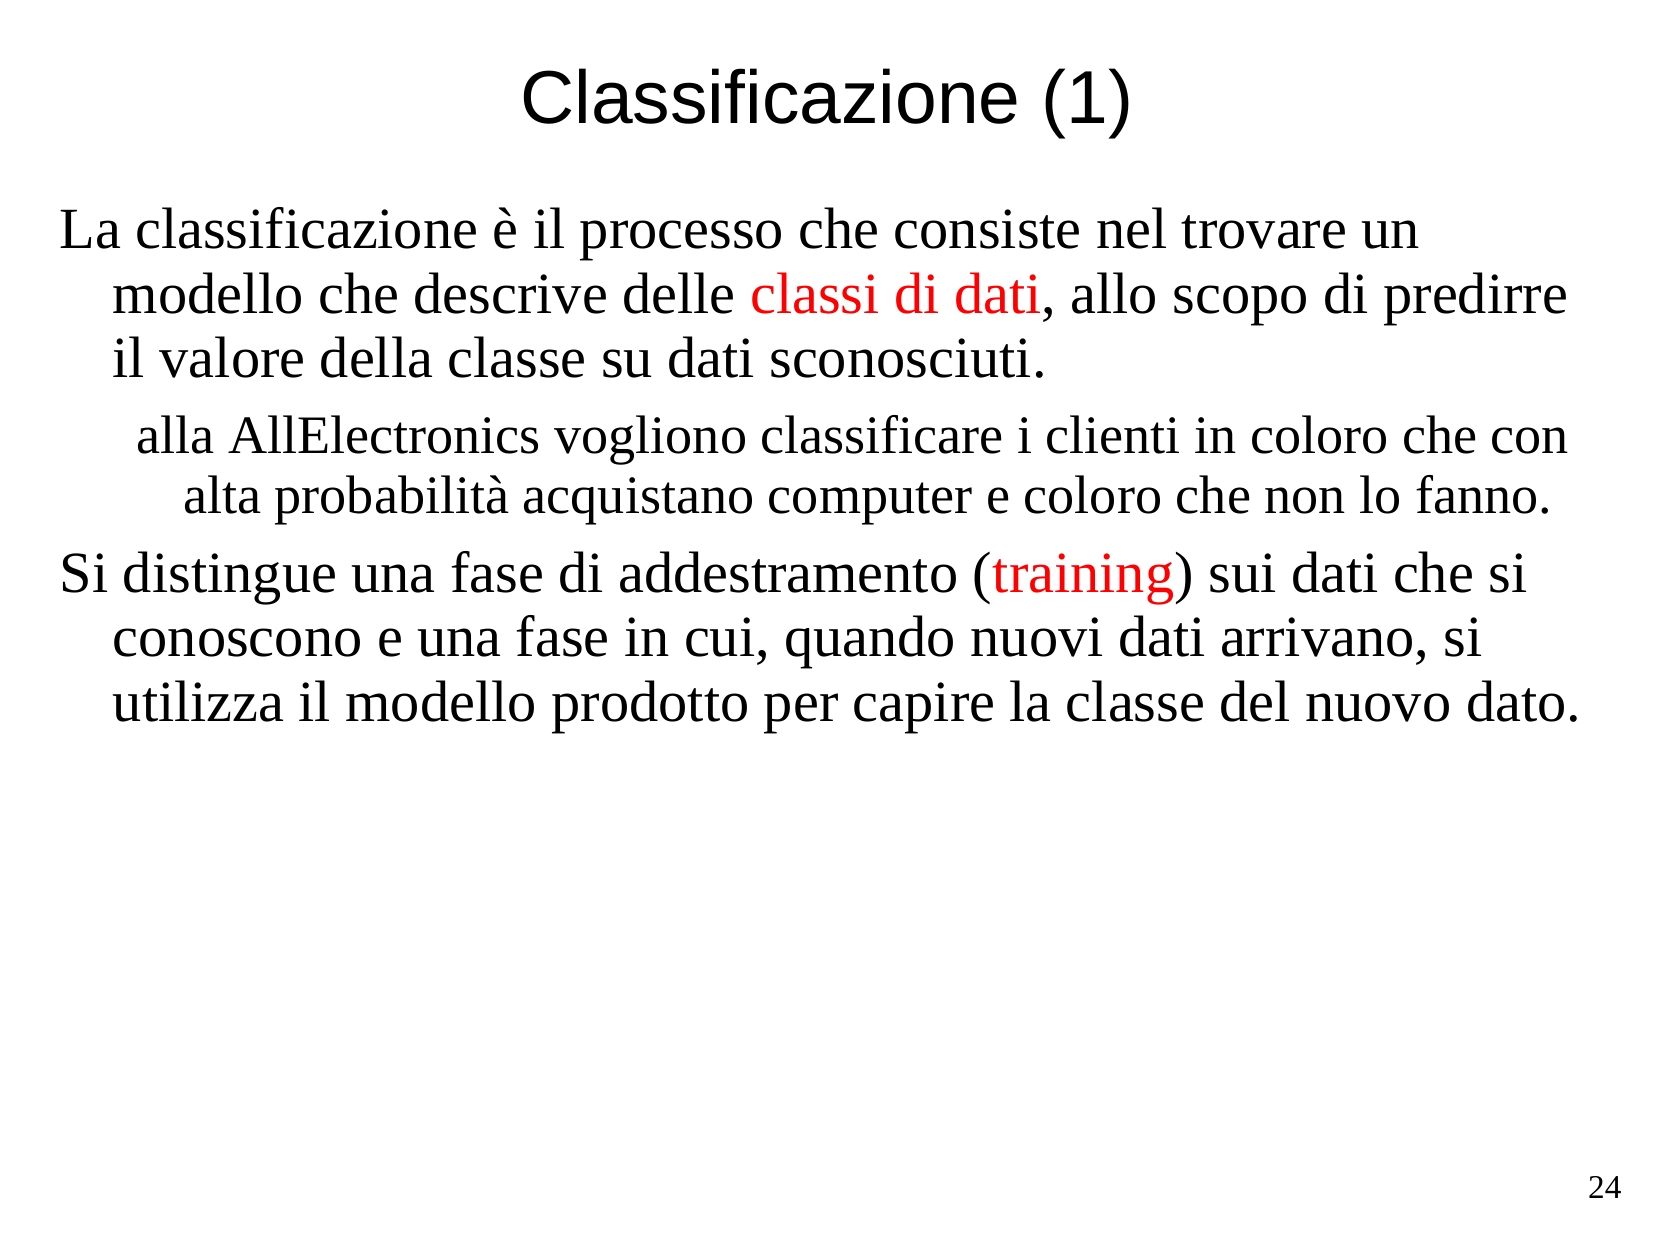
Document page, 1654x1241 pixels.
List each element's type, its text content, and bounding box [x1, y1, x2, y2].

list La classificazione è il processo che consiste nel trovare un modello che descrive delle classi di dati, allo scopo di predirre il valore della classe su dati sconosciuti. alla AllElectronics vogliono classificare i clienti in coloro che con alta probabilità acquistano computer e coloro che non lo fanno. Si distingue una fase di addestramento (training) sui dati che si conoscono e una fase in cui, quando nuovi dati arrivano, si utilizza il modello prodotto per capire la classe del nuovo dato. [42, 196, 1612, 1187]
title Classificazione (1) [37, 30, 1617, 166]
